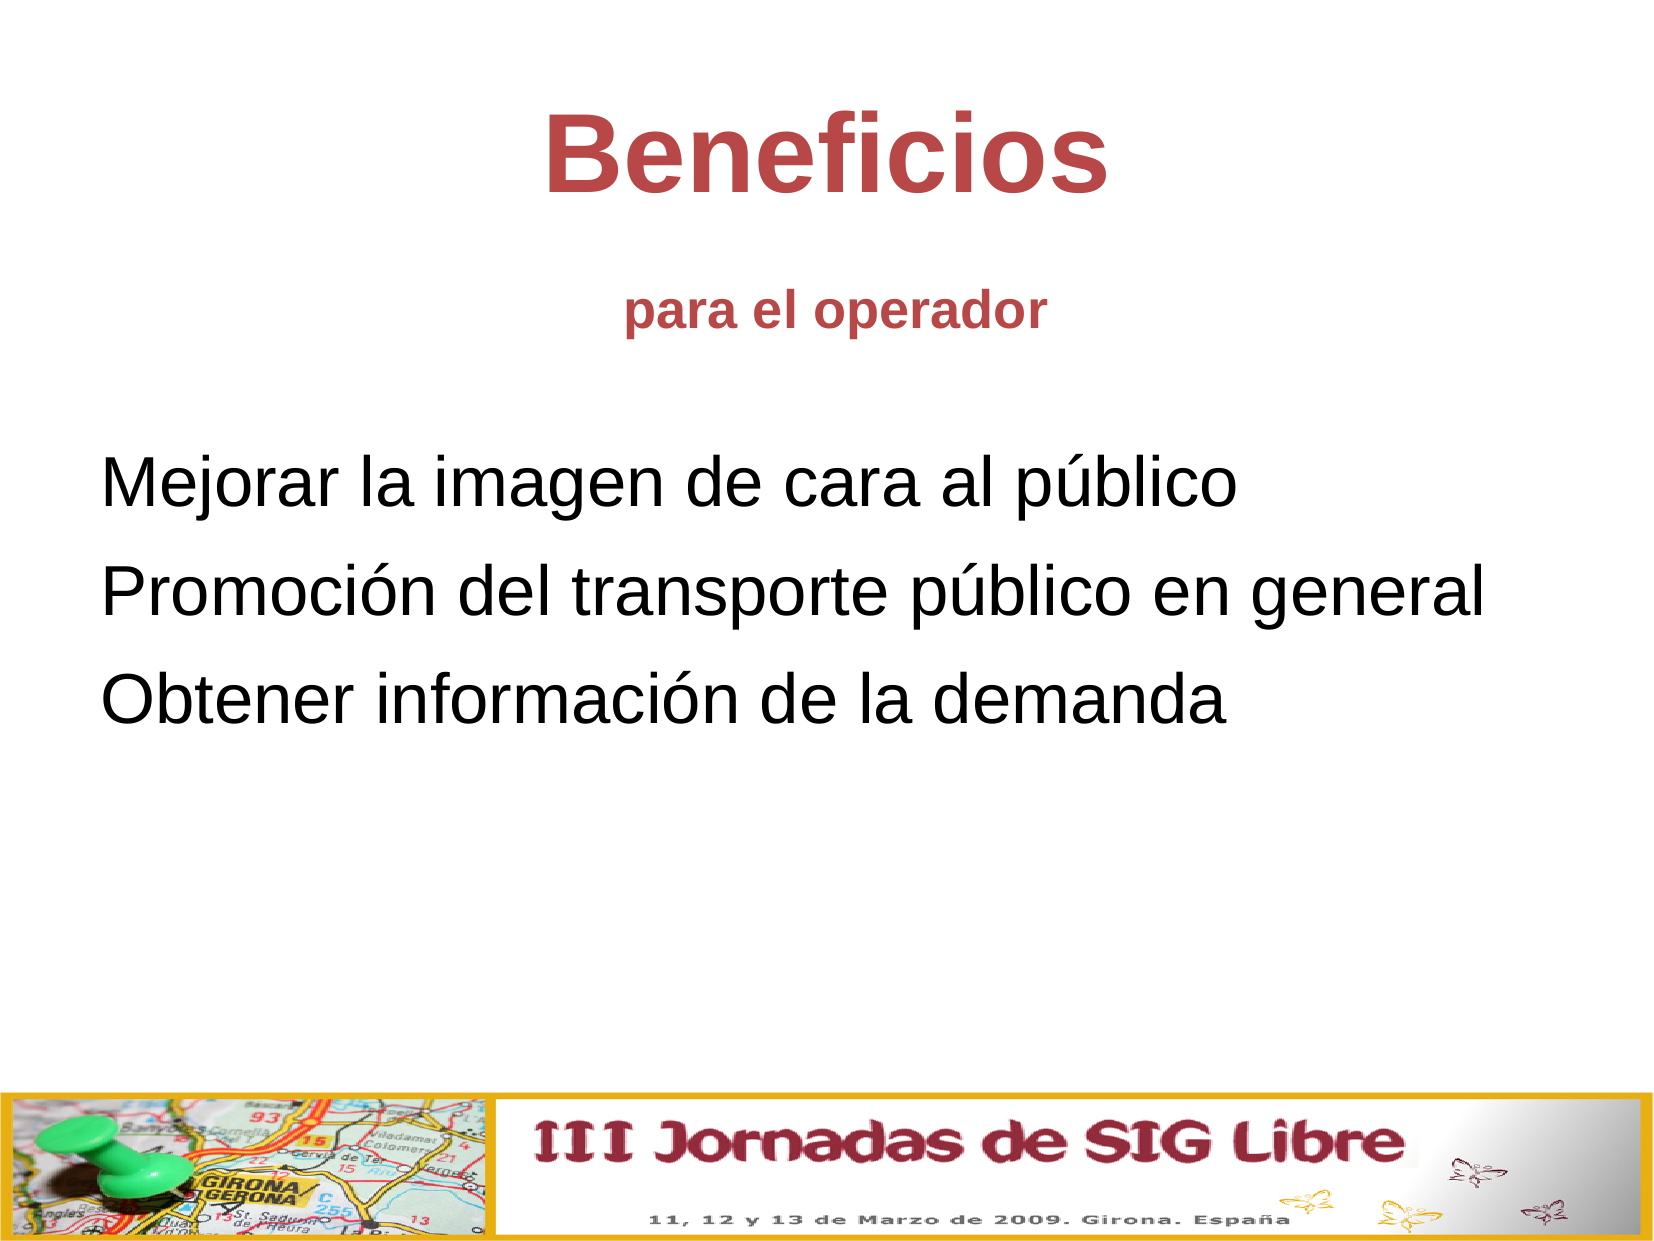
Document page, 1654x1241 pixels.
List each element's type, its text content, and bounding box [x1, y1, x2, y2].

text_box para el operador [608, 271, 1064, 369]
picture [0, 1092, 1654, 1241]
list Mejorar la imagen de cara al público Promoción del transporte público en general Obtener información de la demanda [82, 442, 1571, 1047]
title Beneficios [82, 49, 1571, 257]
